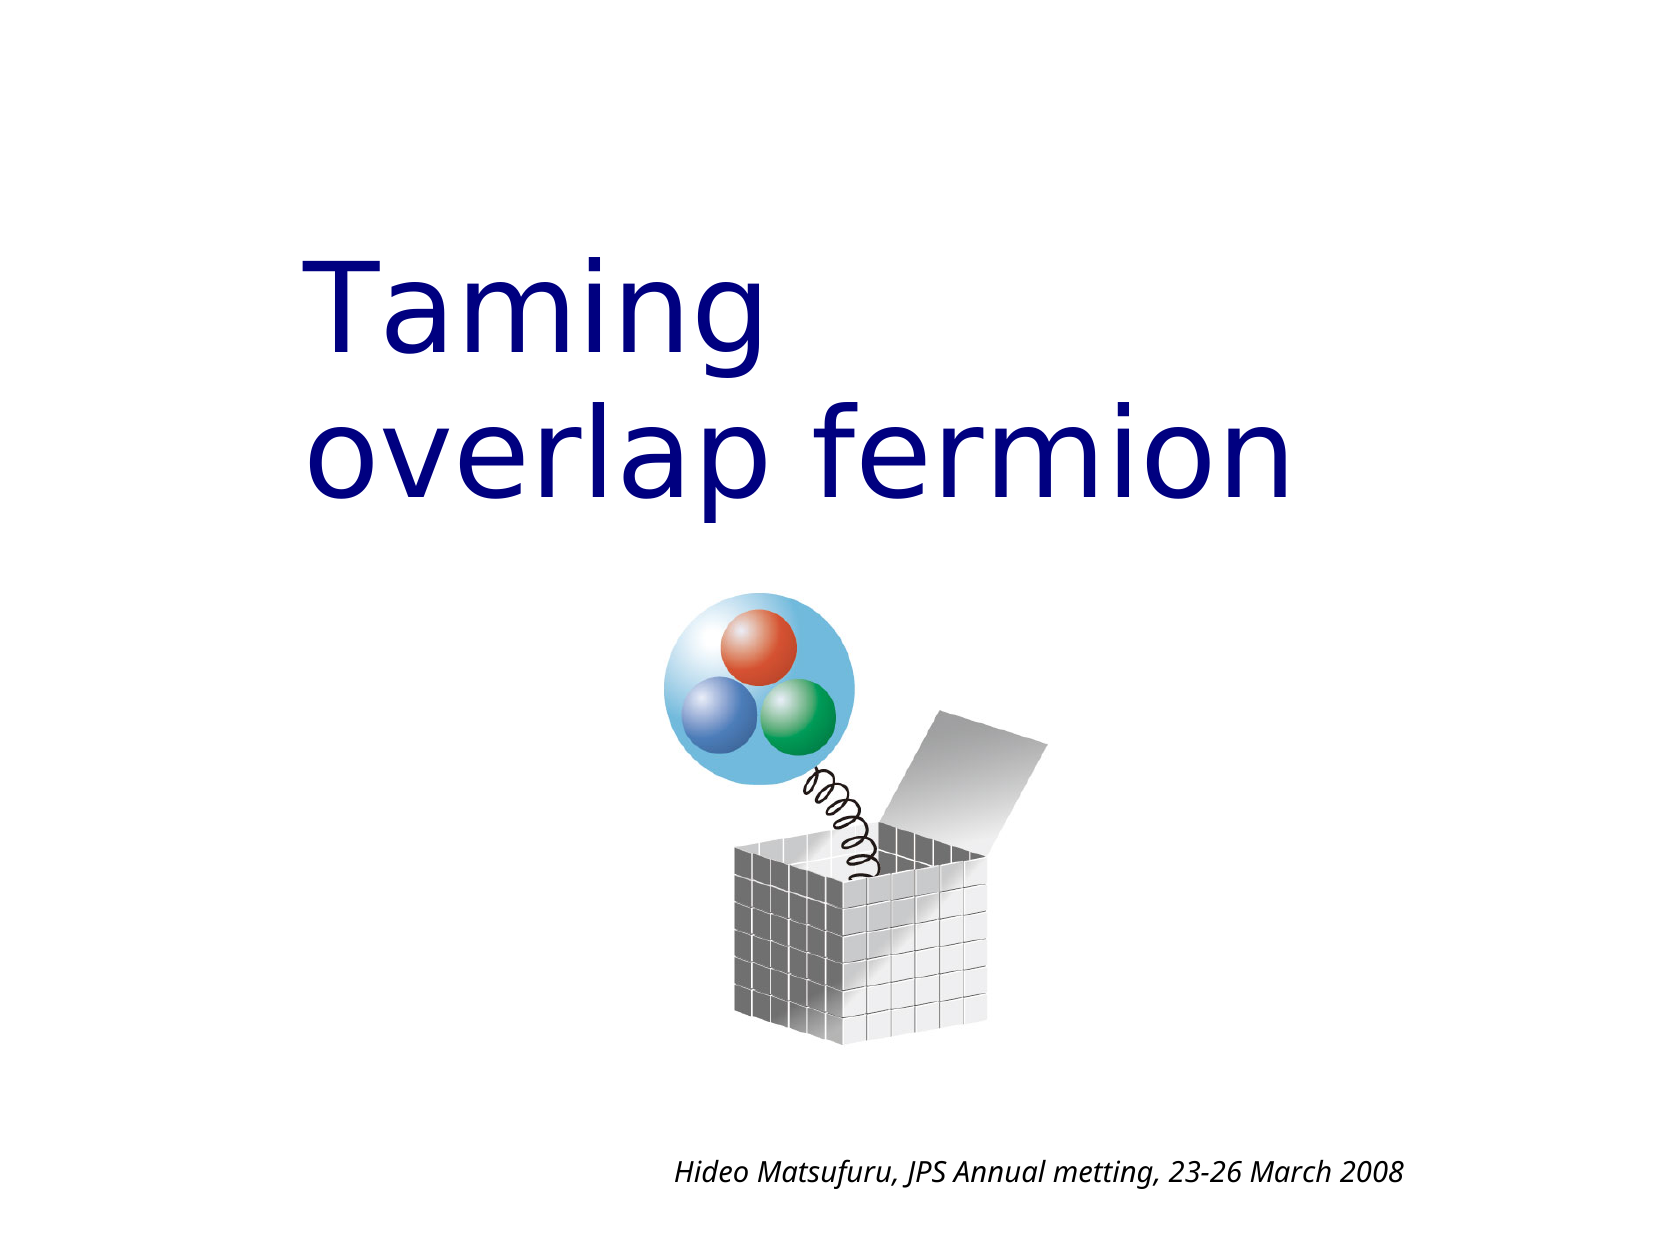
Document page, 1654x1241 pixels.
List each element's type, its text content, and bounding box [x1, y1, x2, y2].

picture [649, 575, 1063, 1063]
text_box Taming overlap fermion [303, 236, 1298, 528]
